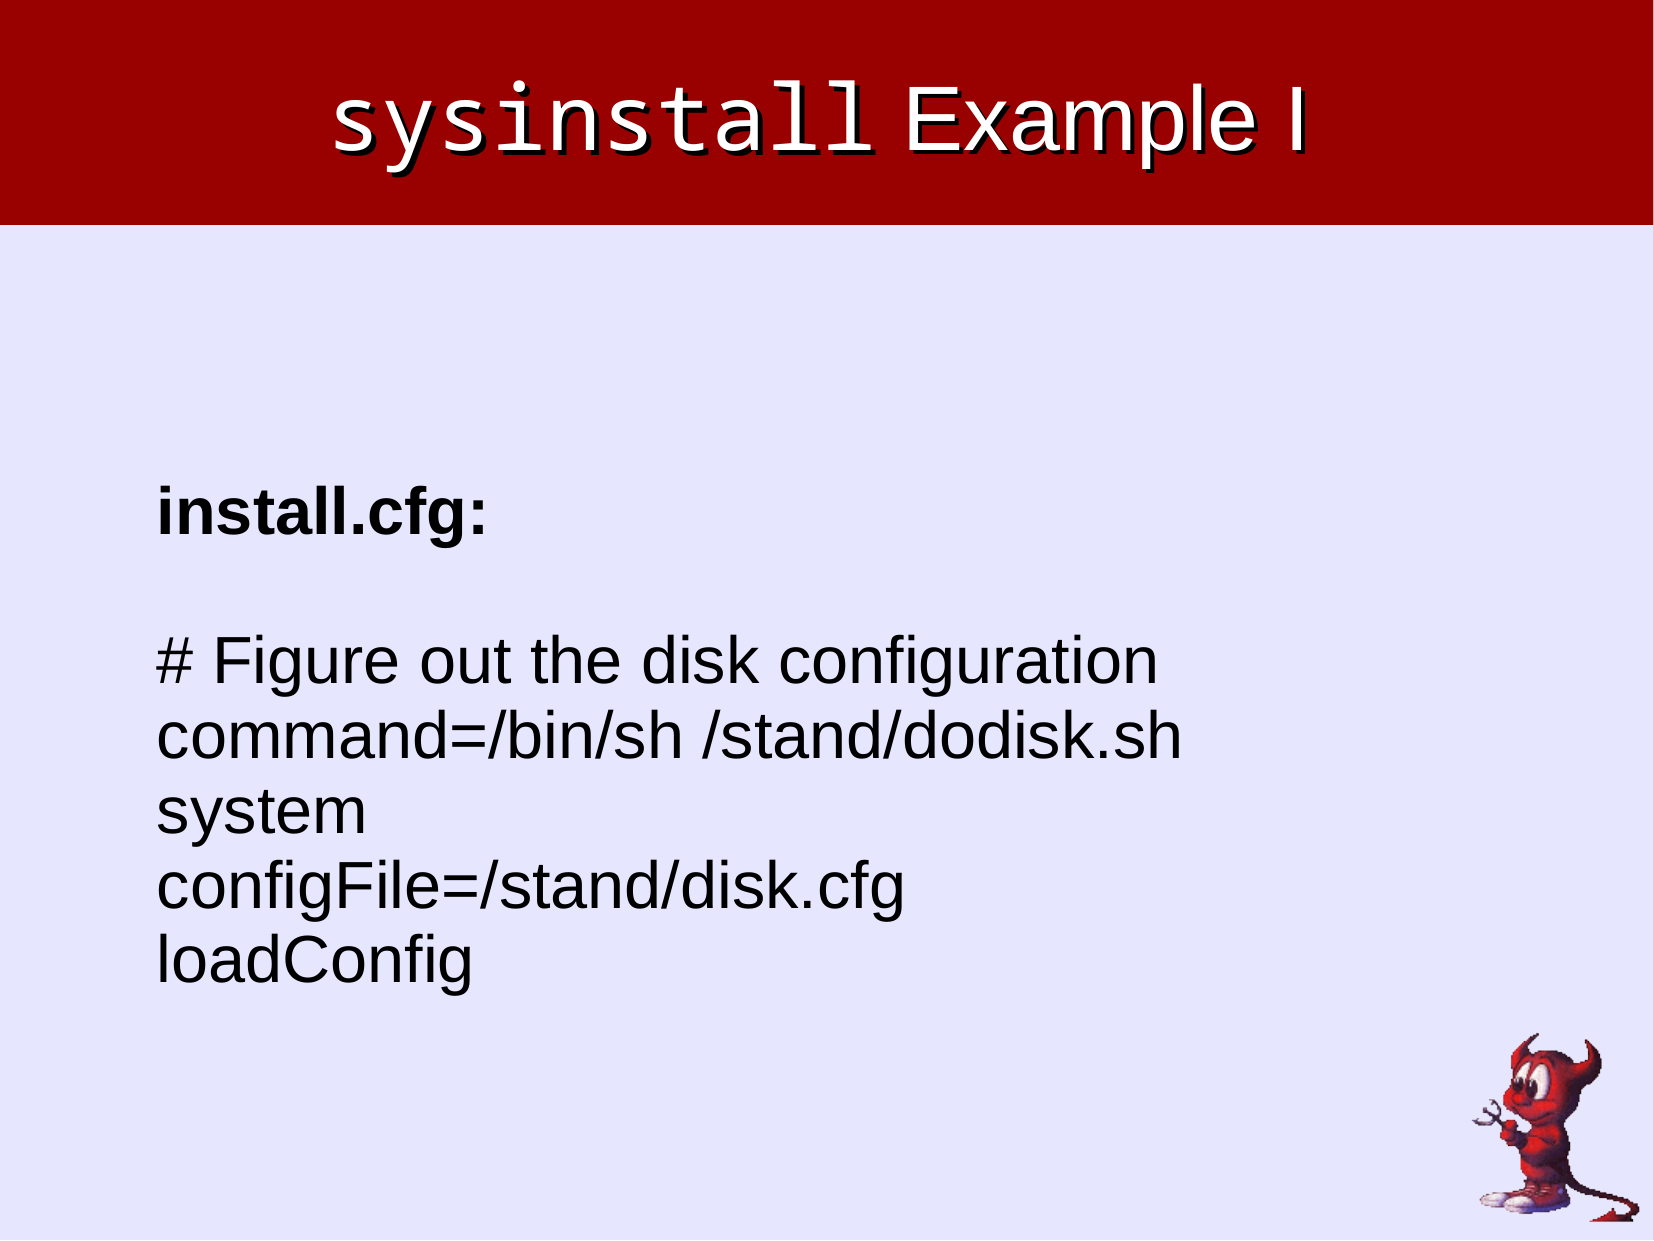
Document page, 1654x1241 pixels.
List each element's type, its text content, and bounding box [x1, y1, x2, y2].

picture [1464, 1030, 1643, 1227]
title sysinstall Example I [112, 11, 1525, 219]
subtitle install.cfg: # Figure out the disk configuration command=/bin/sh /stand/dodisk.sh system configFile=/stand/disk.cfg loadConfig [121, 344, 1534, 1127]
